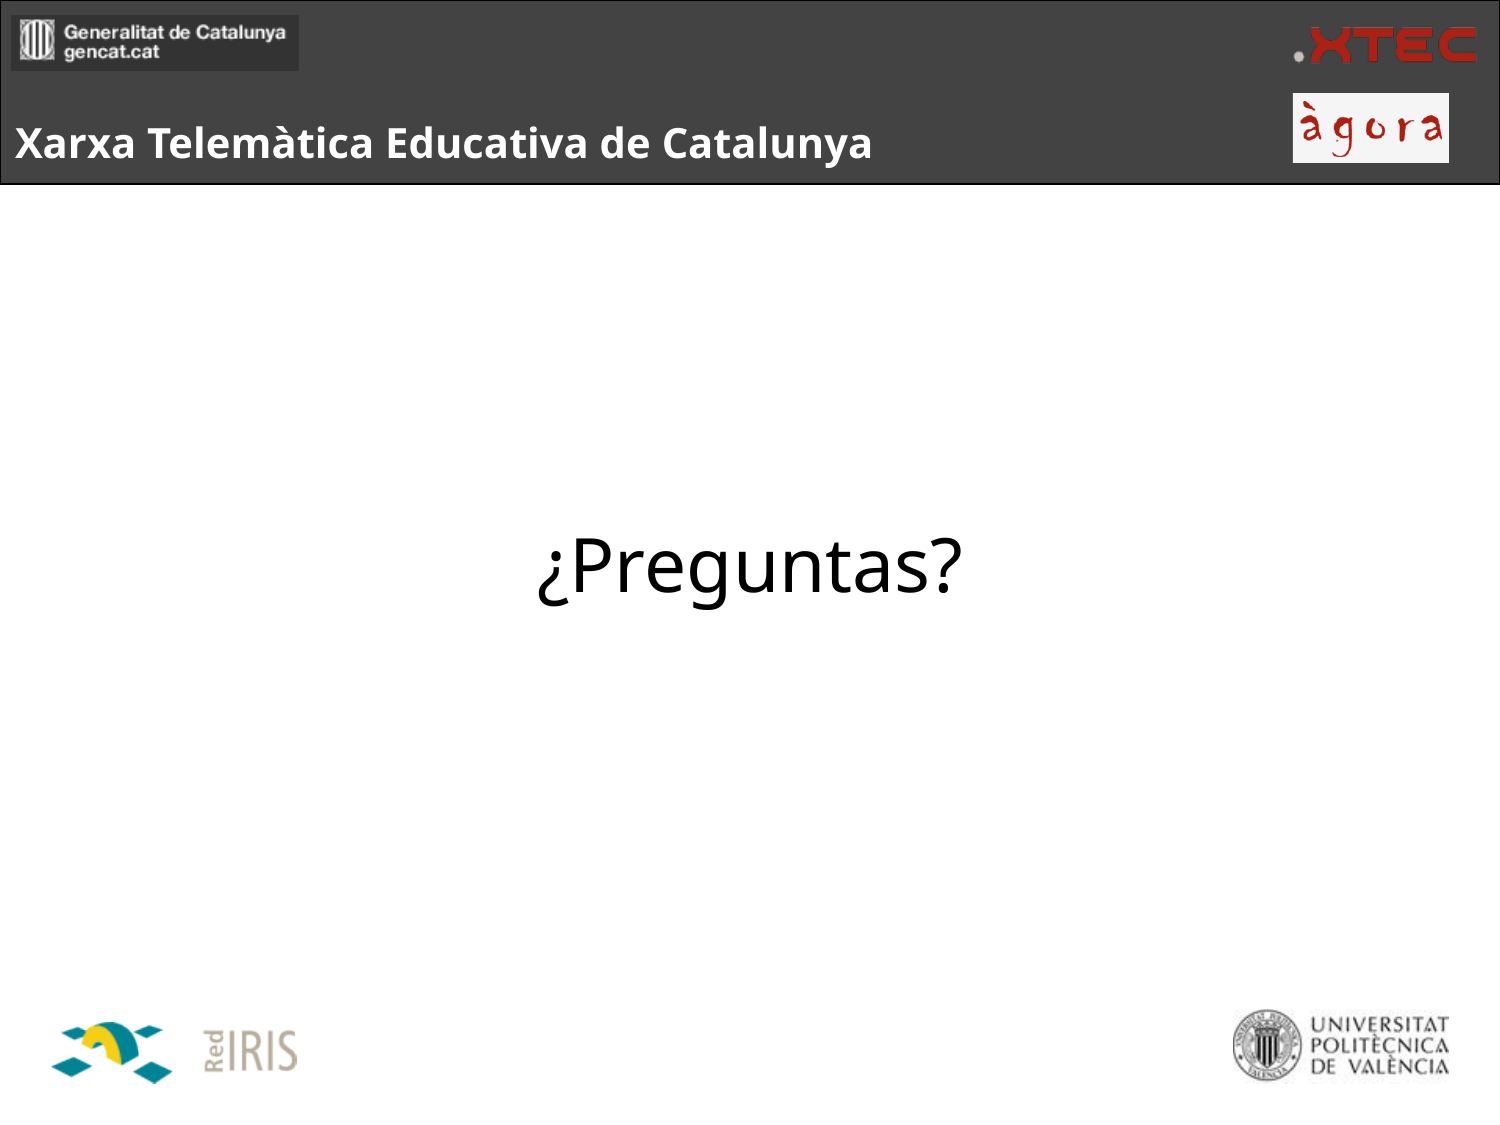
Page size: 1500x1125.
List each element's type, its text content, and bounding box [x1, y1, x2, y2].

picture [1293, 23, 1480, 67]
title ¿Preguntas? [51, 470, 1449, 655]
picture [11, 15, 299, 71]
picture [51, 1022, 297, 1084]
picture [1233, 1009, 1449, 1084]
